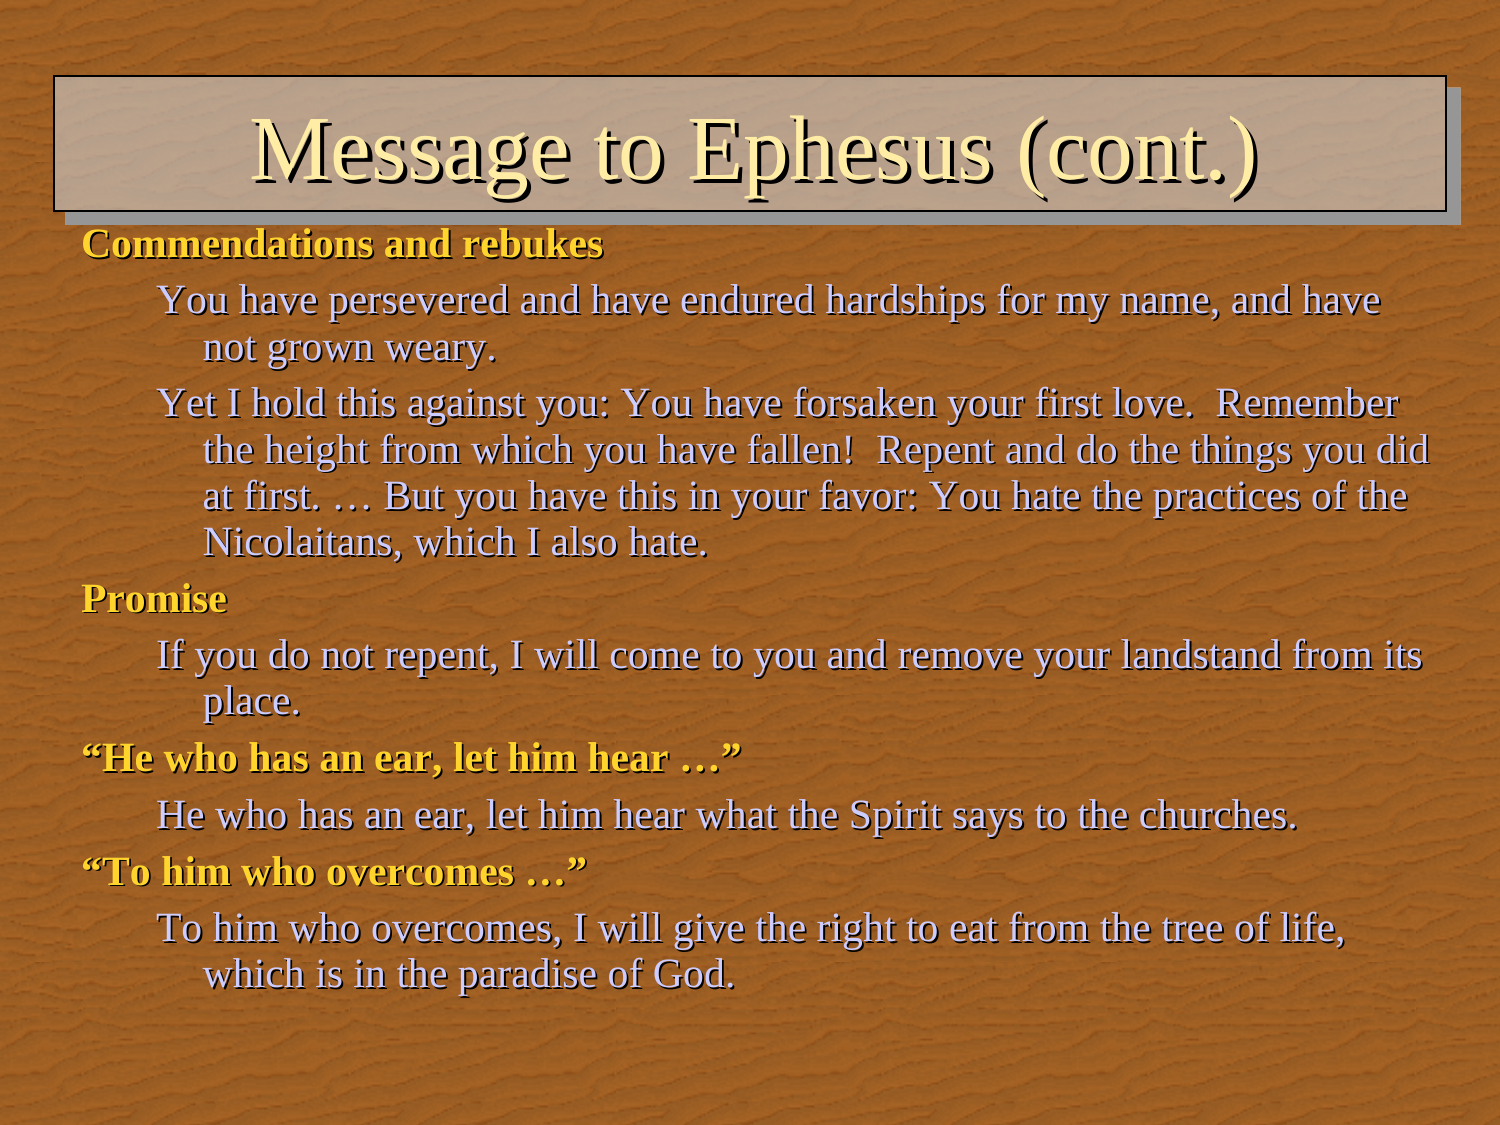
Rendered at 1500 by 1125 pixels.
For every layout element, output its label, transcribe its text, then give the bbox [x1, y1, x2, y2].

title Message to Ephesus (cont.) [35, 54, 1474, 242]
picture [0, 0, 1500, 1125]
list Commendations and rebukes You have persevered and have endured hardships for my name, and have not grown weary. Yet I hold this against you: You have forsaken your first love. Remember the height from which you have fallen! Repent and do the things you did at first. … But you have this in your favor: You hate the practices of the Nicolaitans, which I also hate. Promise If you do not repent, I will come to you and remove your landstand from its place. “He who has an ear, let him hear …” He who has an ear, let him hear what the Spirit says to the churches. “To him who overcomes …” To him who overcomes, I will give the right to eat from the tree of life, which is in the paradise of God. [65, 212, 1448, 1051]
